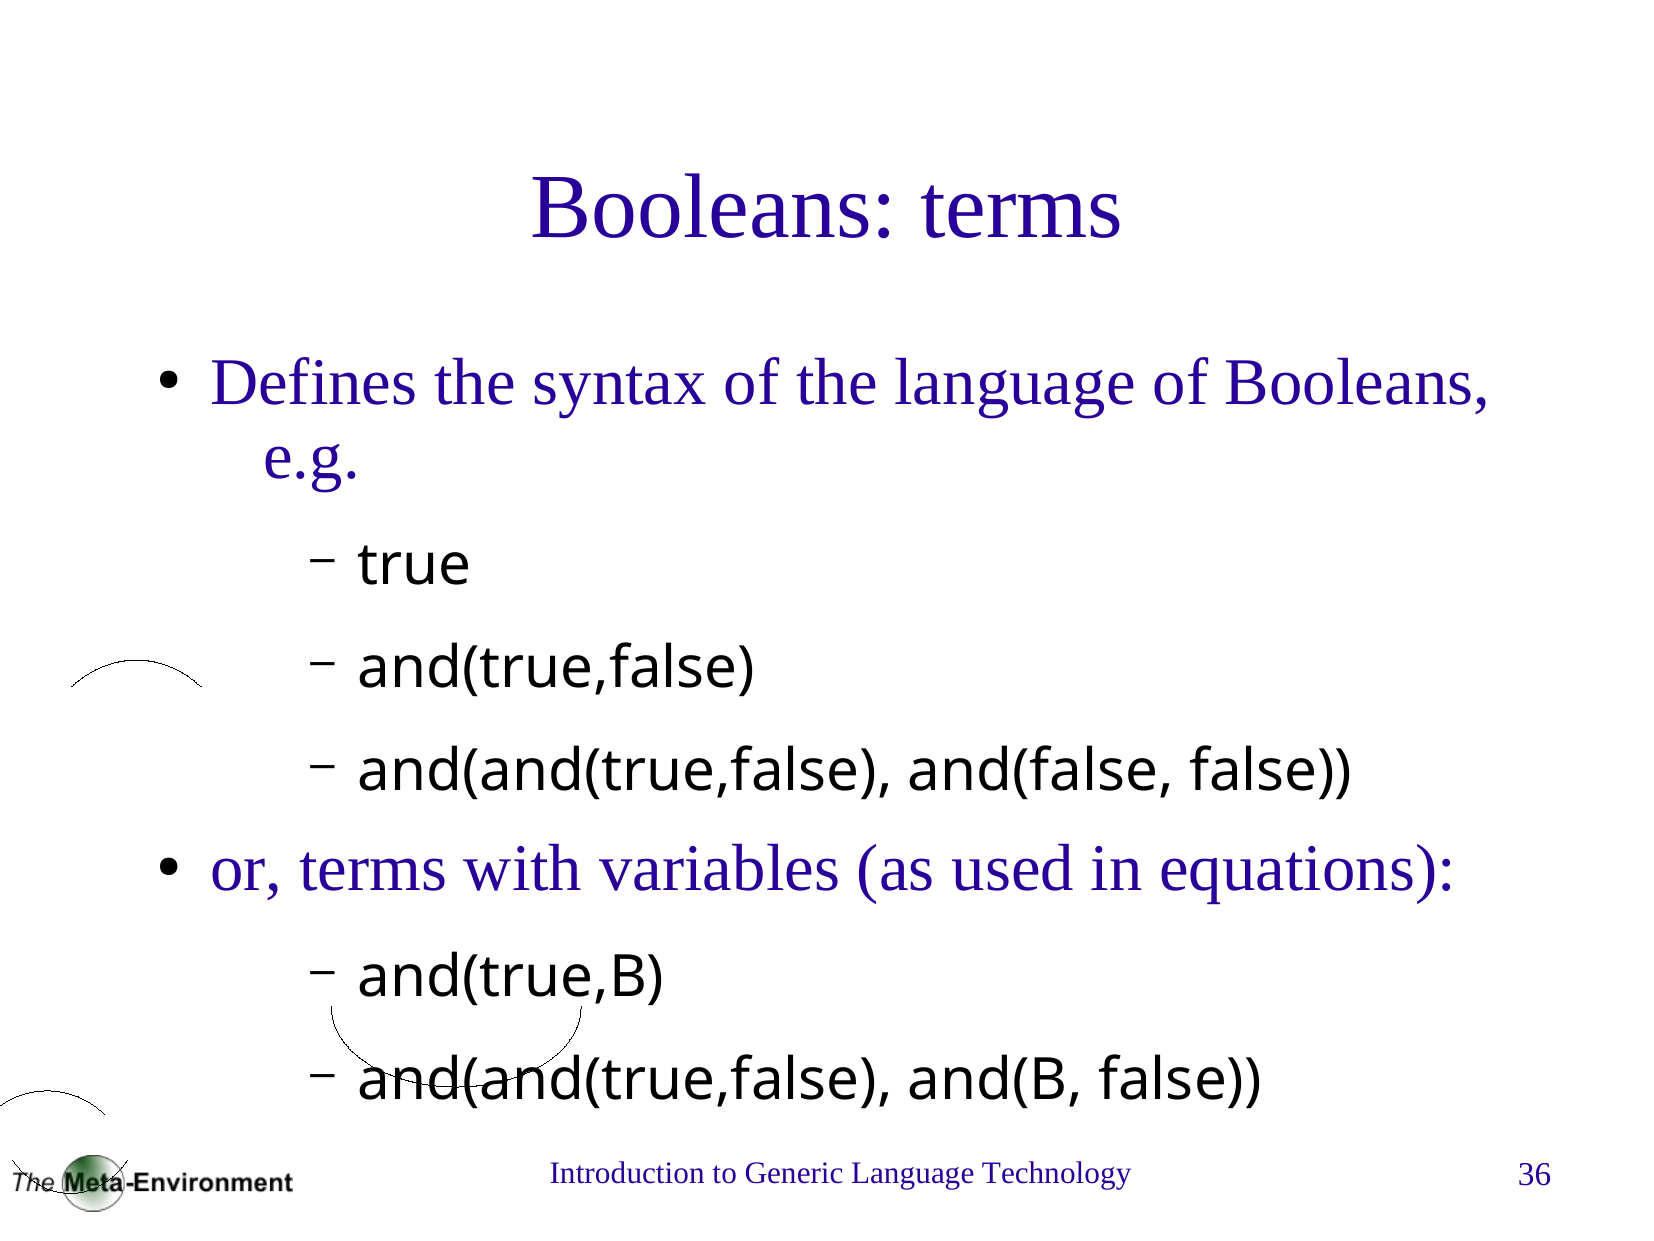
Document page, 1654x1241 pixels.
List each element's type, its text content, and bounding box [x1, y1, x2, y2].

list Defines the syntax of the language of Booleans, e.g. true and(true,false) and(and(true,false), and(false, false)) or, terms with variables (as used in equations): and(true,B) and(and(true,false), and(B, false)) [121, 344, 1534, 1127]
title Booleans: terms [121, 102, 1534, 311]
picture [13, 1155, 293, 1212]
